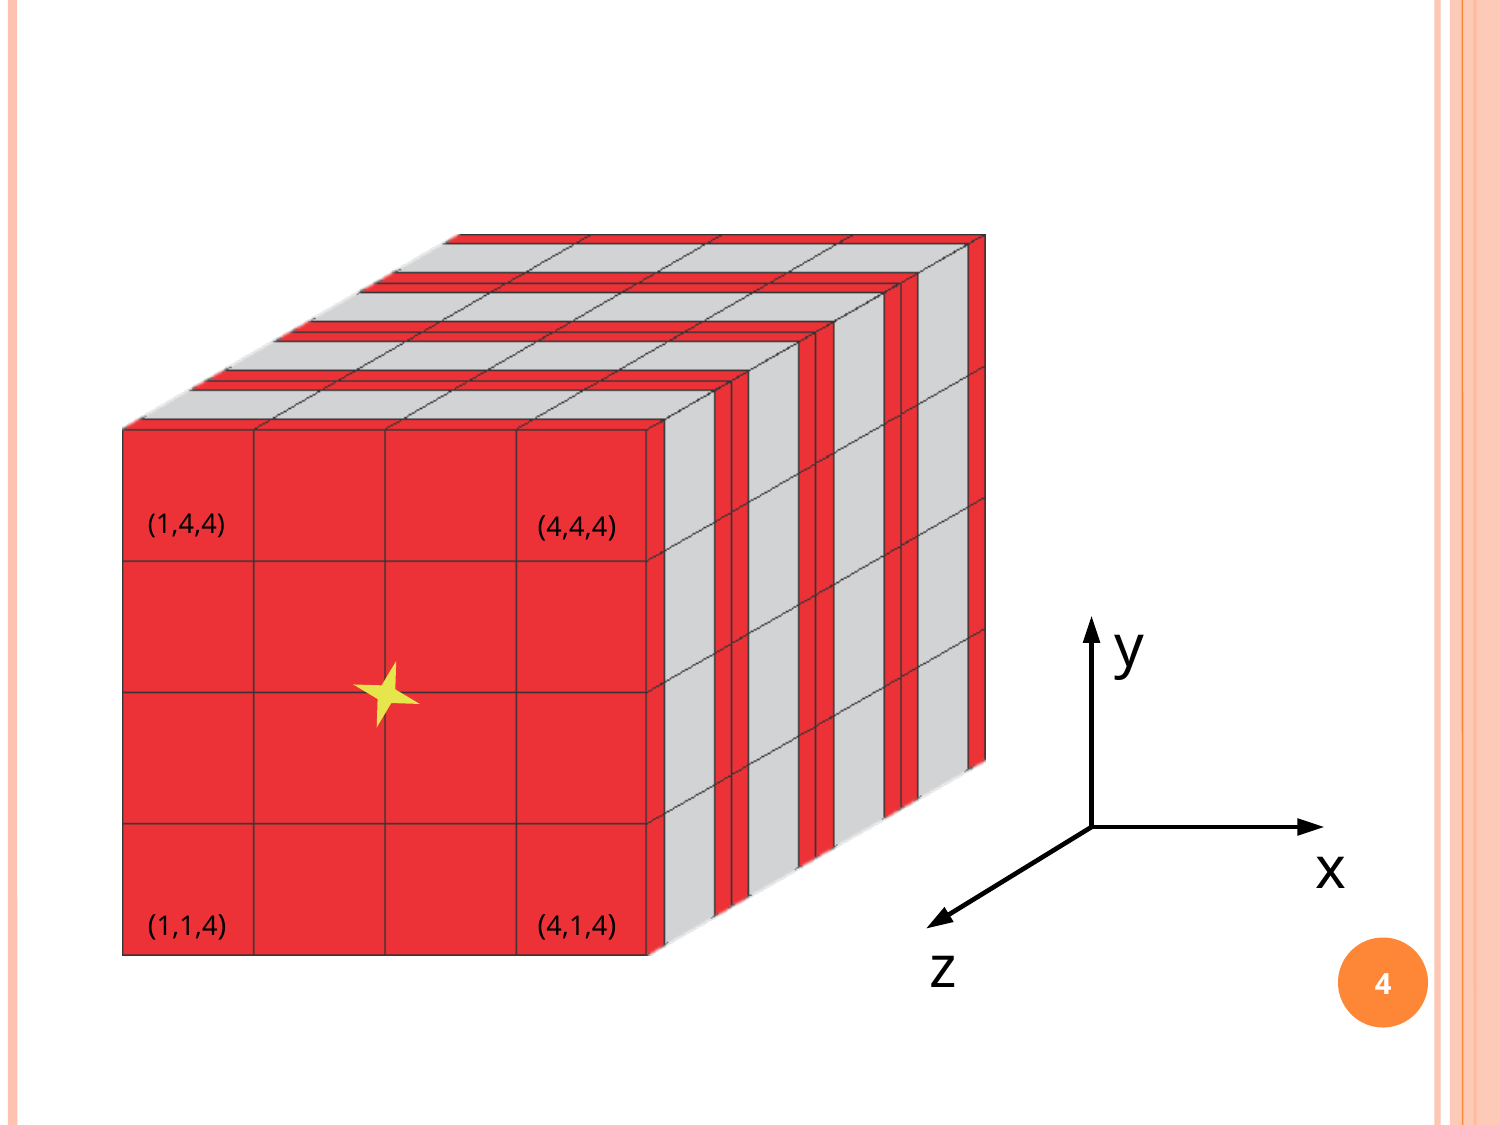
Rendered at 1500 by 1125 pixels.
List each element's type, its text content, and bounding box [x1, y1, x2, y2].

text_box x [1300, 818, 1372, 902]
text_box y [1099, 596, 1171, 680]
text_box (4,4,4) [522, 497, 648, 548]
text_box [353, 660, 420, 728]
picture [951, 896, 986, 918]
text_box (4,1,4) [522, 896, 648, 946]
text_box (1,4,4) [132, 497, 258, 545]
text_box <number> [1333, 940, 1434, 1027]
text_box (1,1,4) [132, 896, 258, 946]
picture [122, 234, 986, 956]
text_box z [914, 918, 986, 1001]
